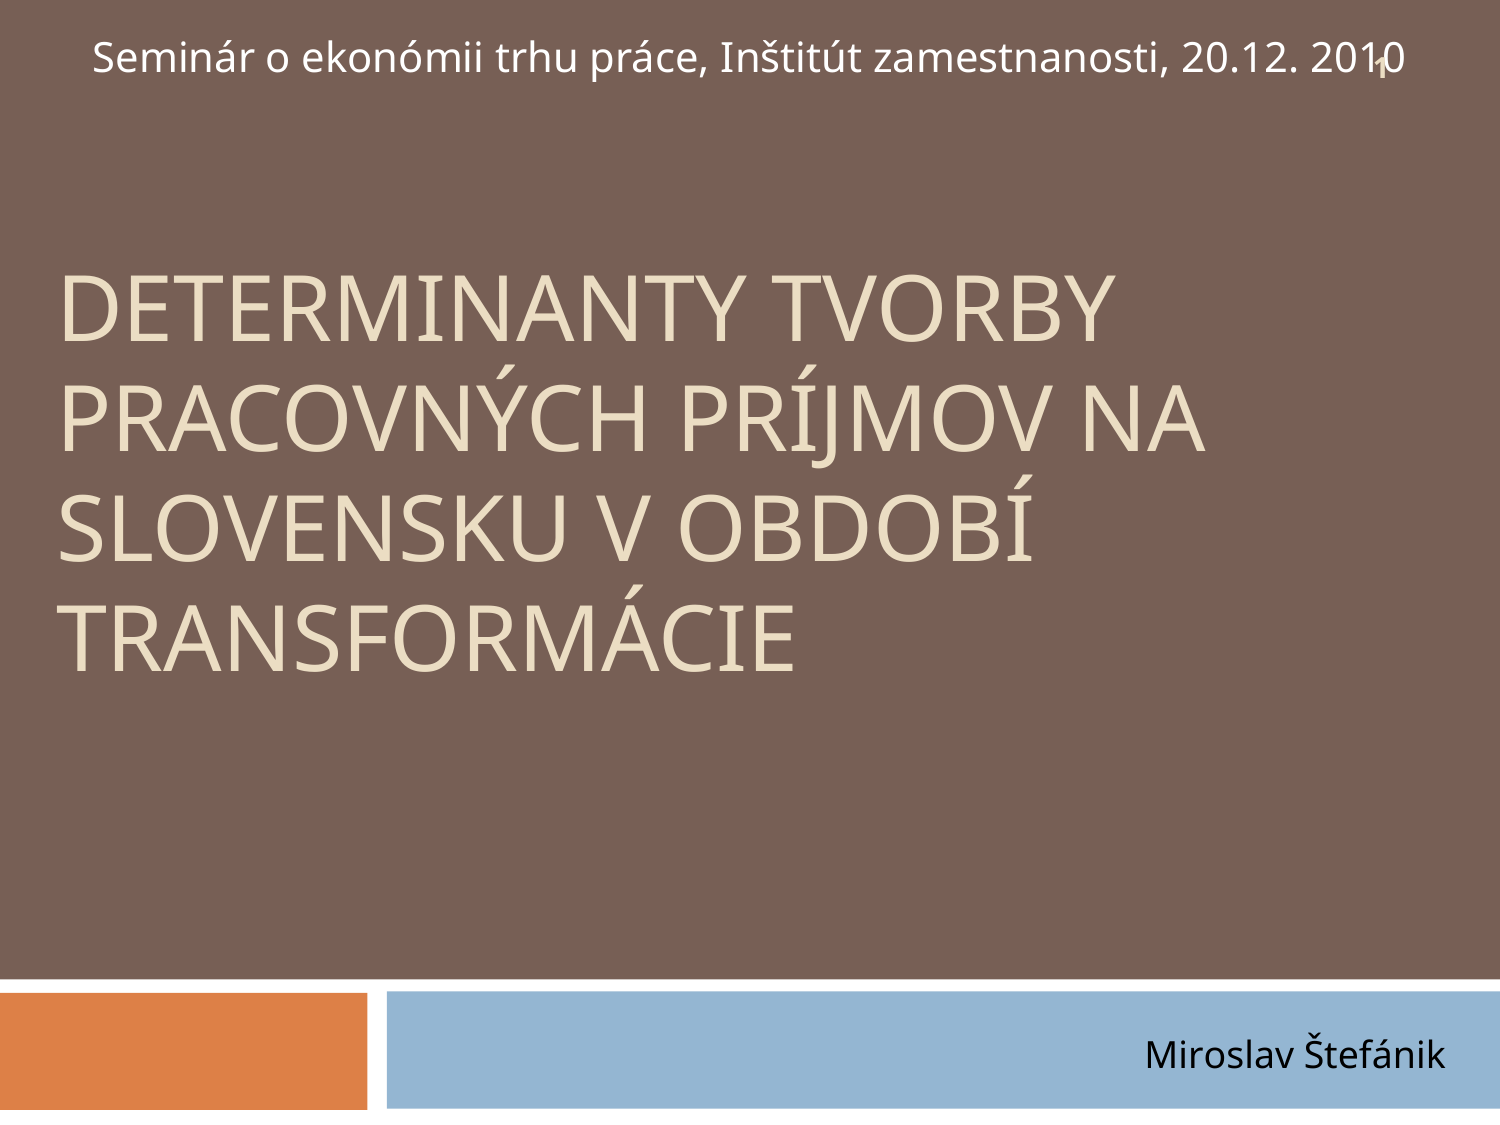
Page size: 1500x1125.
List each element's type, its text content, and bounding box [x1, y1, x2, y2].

text_box <number> [1312, 37, 1451, 101]
title DETERMINANTY TVORBY PRACOVNÝCH PRÍJMOV NA SLOVENSKU V OBDOBÍ TRANSFORMÁCIE [41, 172, 1462, 698]
text_box Miroslav Štefánik [773, 1023, 1471, 1084]
text_box Seminár o ekonómii trhu práce, Inštitút zamestnanosti, 20.12. 2010 [0, 0, 1500, 113]
